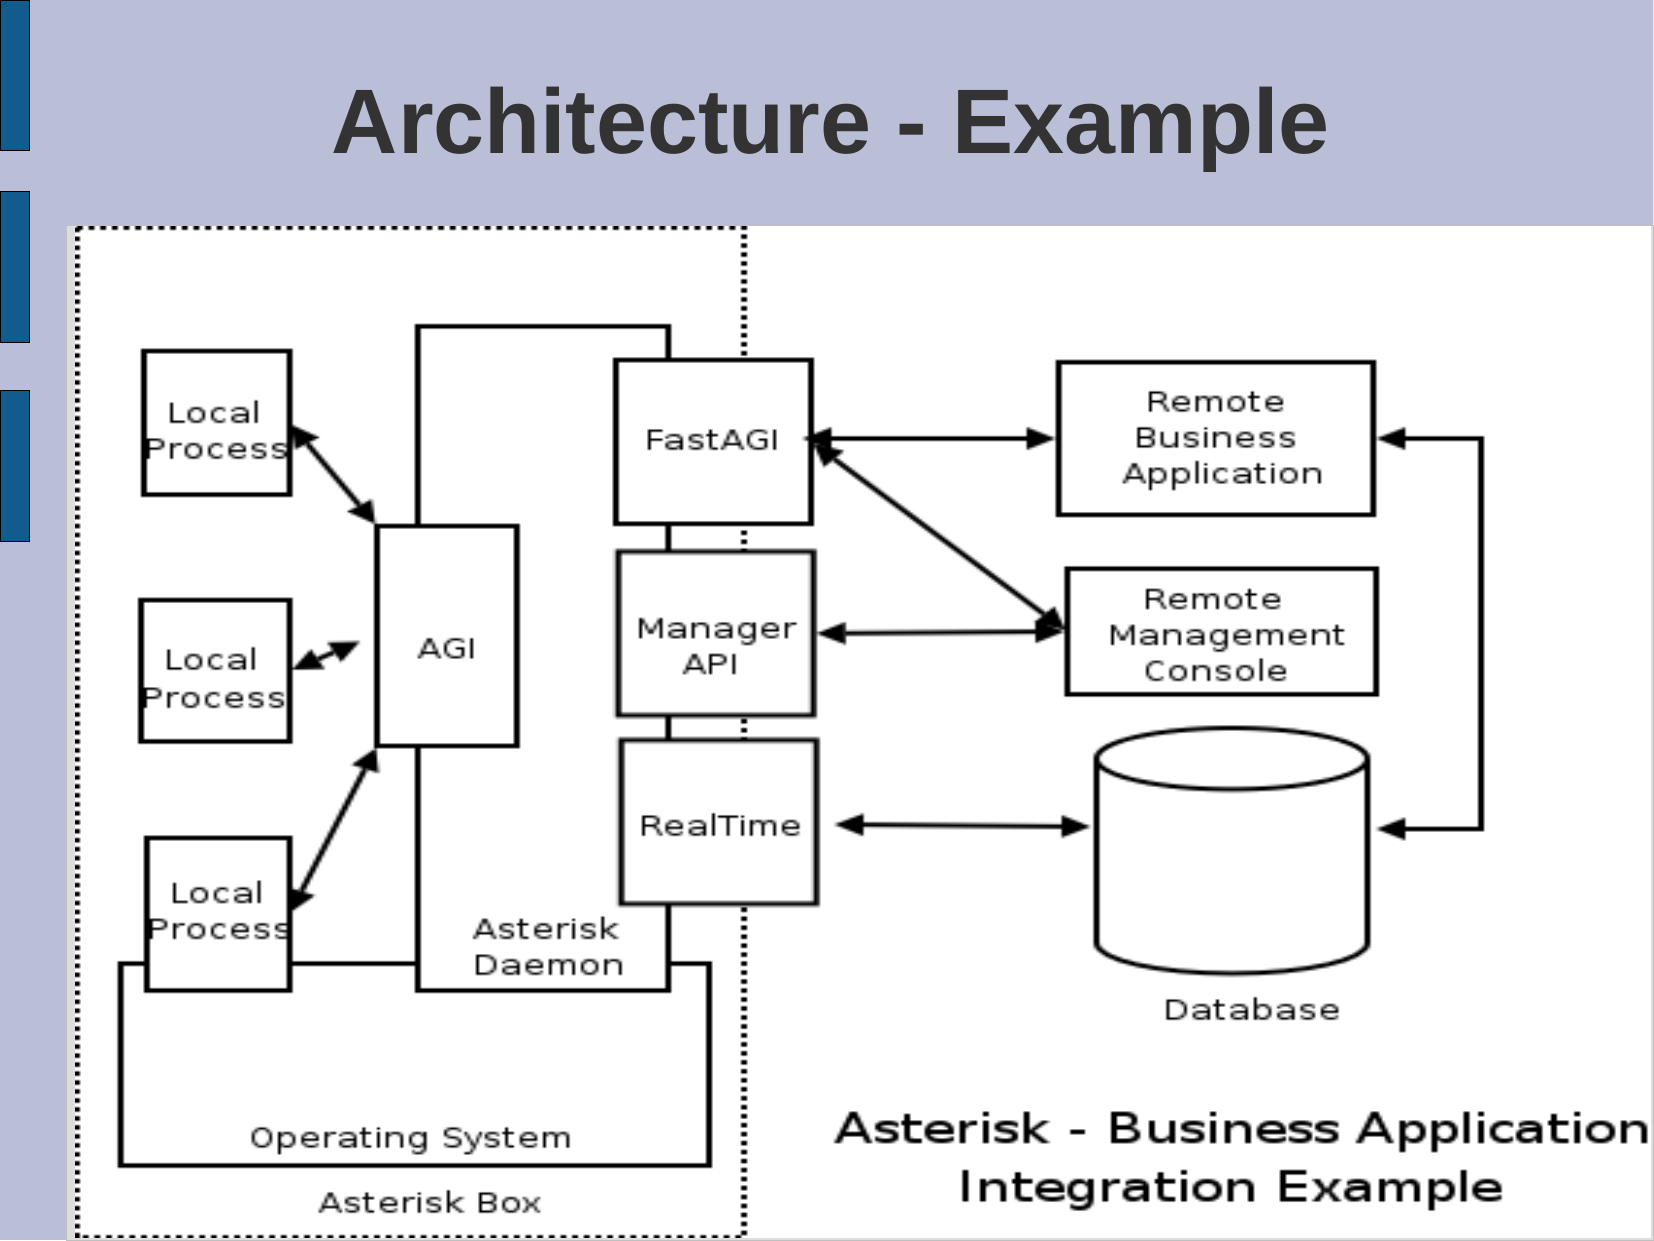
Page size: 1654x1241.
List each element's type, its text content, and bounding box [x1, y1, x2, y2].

title Architecture - Example [125, 17, 1538, 226]
picture [75, 226, 1651, 1238]
